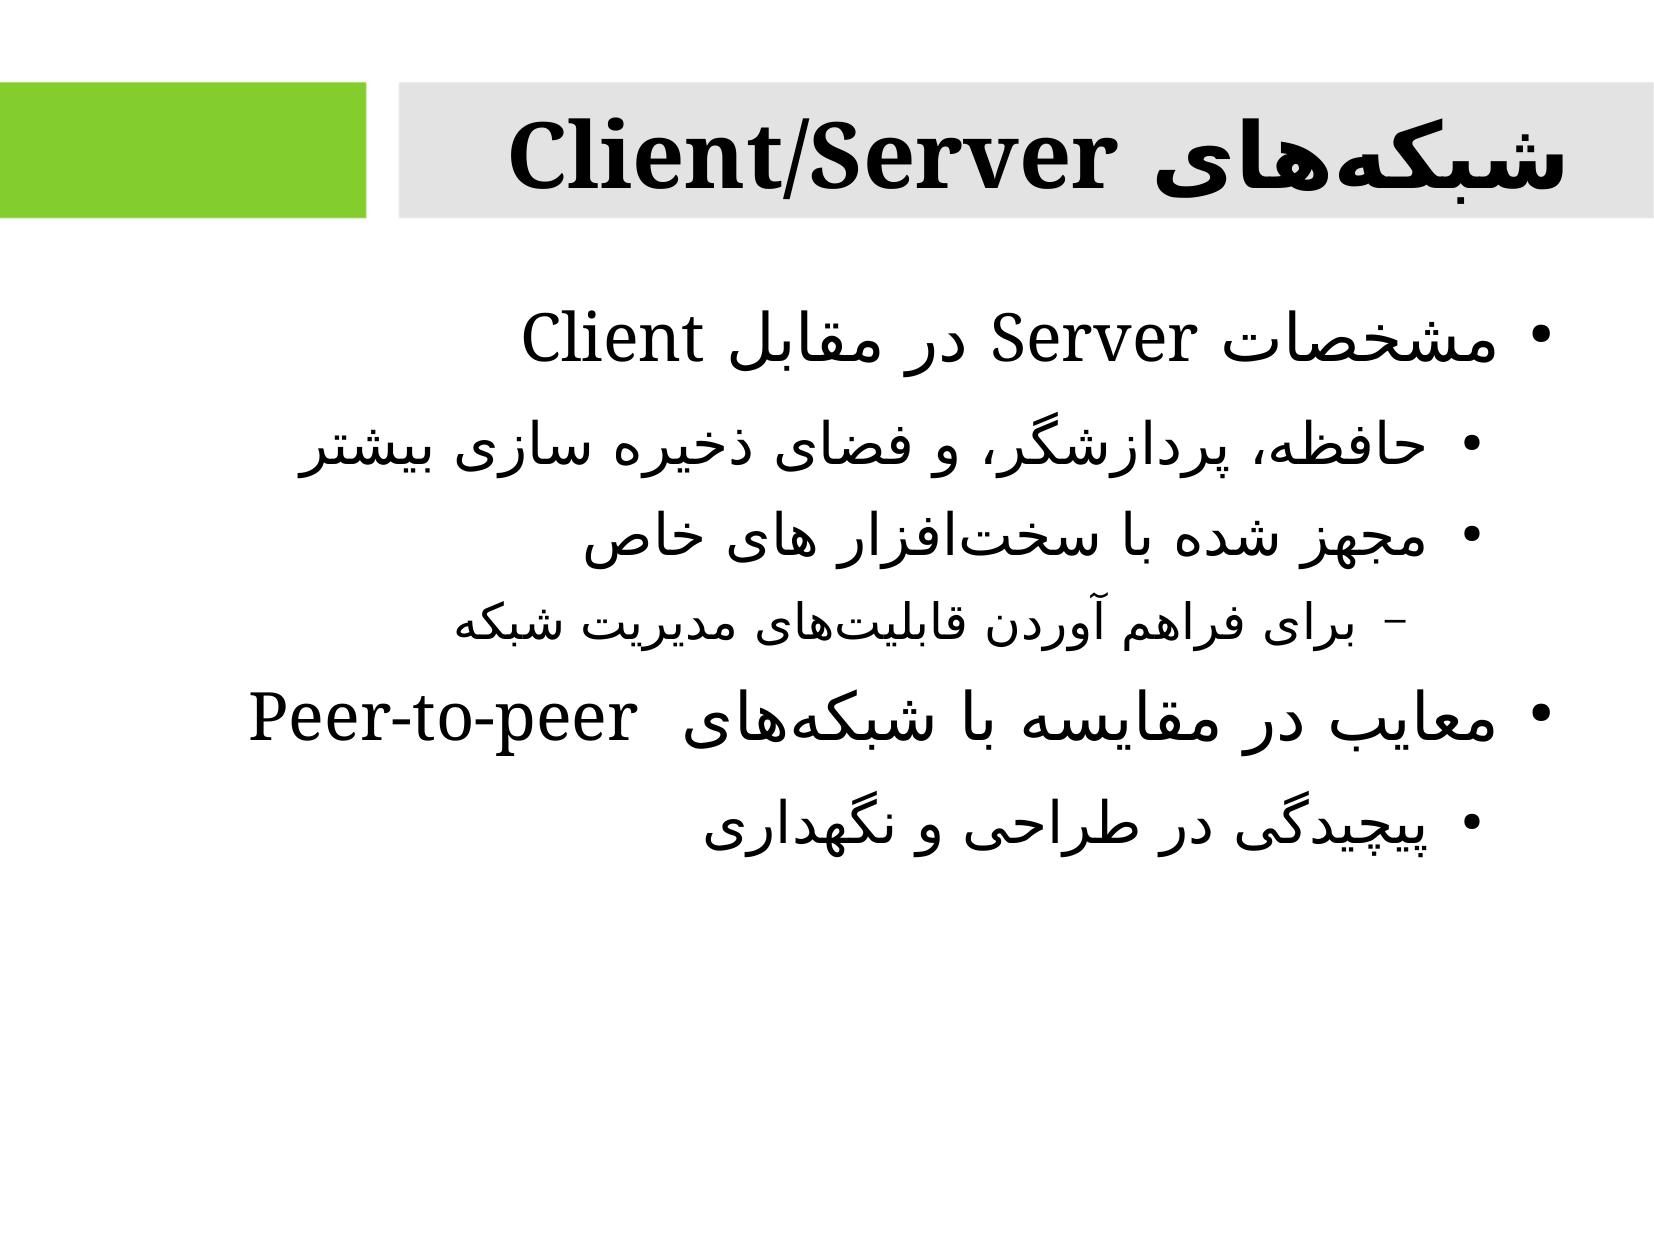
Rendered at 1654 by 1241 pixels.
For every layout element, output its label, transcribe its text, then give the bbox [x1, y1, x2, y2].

list مشخصات Server در مقابل Client حافظه، پردازشگر، و فضای ذخیره سازی بیشتر مجهز شده با سخت‌افزار های خاص برای فراهم آوردن قابلیت‌های مدیریت شبکه معایب در مقایسه با شبکه‌های Peer-to-peer پیچیدگی در طراحی و نگهداری [82, 290, 1571, 1109]
title شبکه‌های Client/Server [82, 56, 1571, 250]
picture [0, 0, 1654, 1241]
